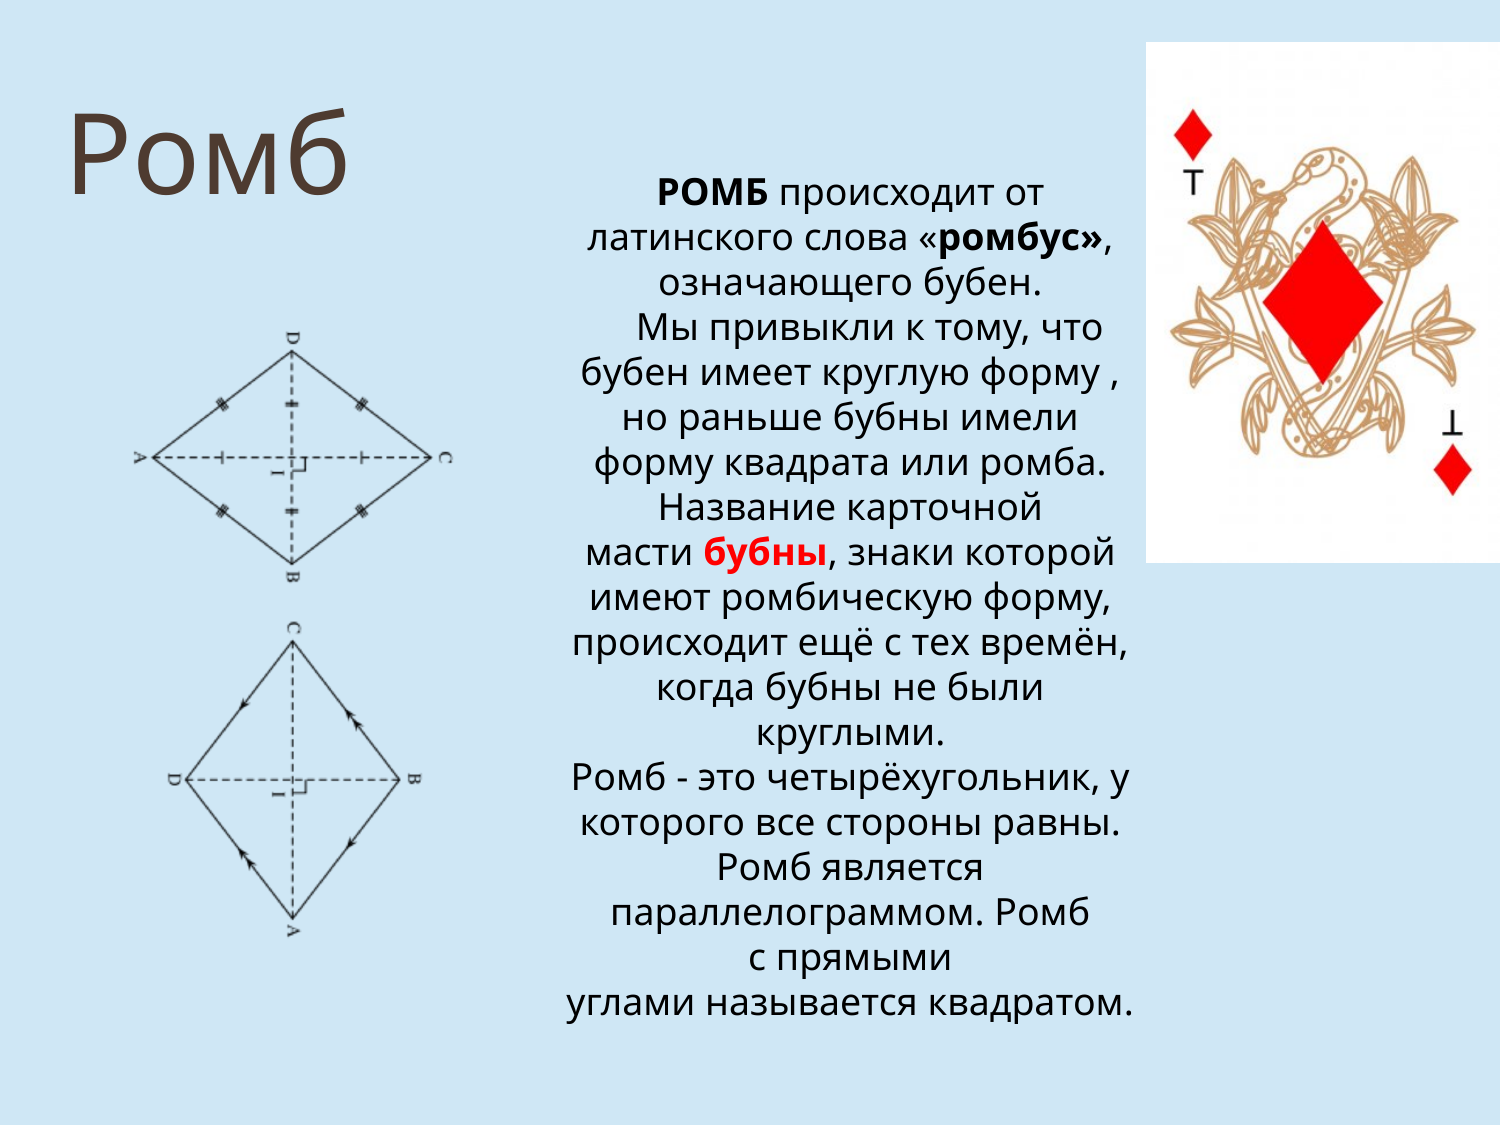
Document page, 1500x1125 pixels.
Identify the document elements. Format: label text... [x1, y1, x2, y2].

picture [129, 328, 454, 941]
text_box РОМБ происходит от латинского слова «ромбус», означающего бубен. Мы привыкли к тому, что бубен имеет круглую форму , но раньше бубны имели форму квадрата или ромба. Название карточной масти бубны, знаки которой имеют ромбическую форму, происходит ещё с тех времён, когда бубны не были круглыми. Ромб - это четырёхугольник, у которого все стороны равны. Ромб является параллелограммом. Ромб с прямыми углами называется квадратом. [549, 160, 1152, 1031]
picture [1146, 42, 1500, 563]
title Ромб [49, 75, 1146, 213]
